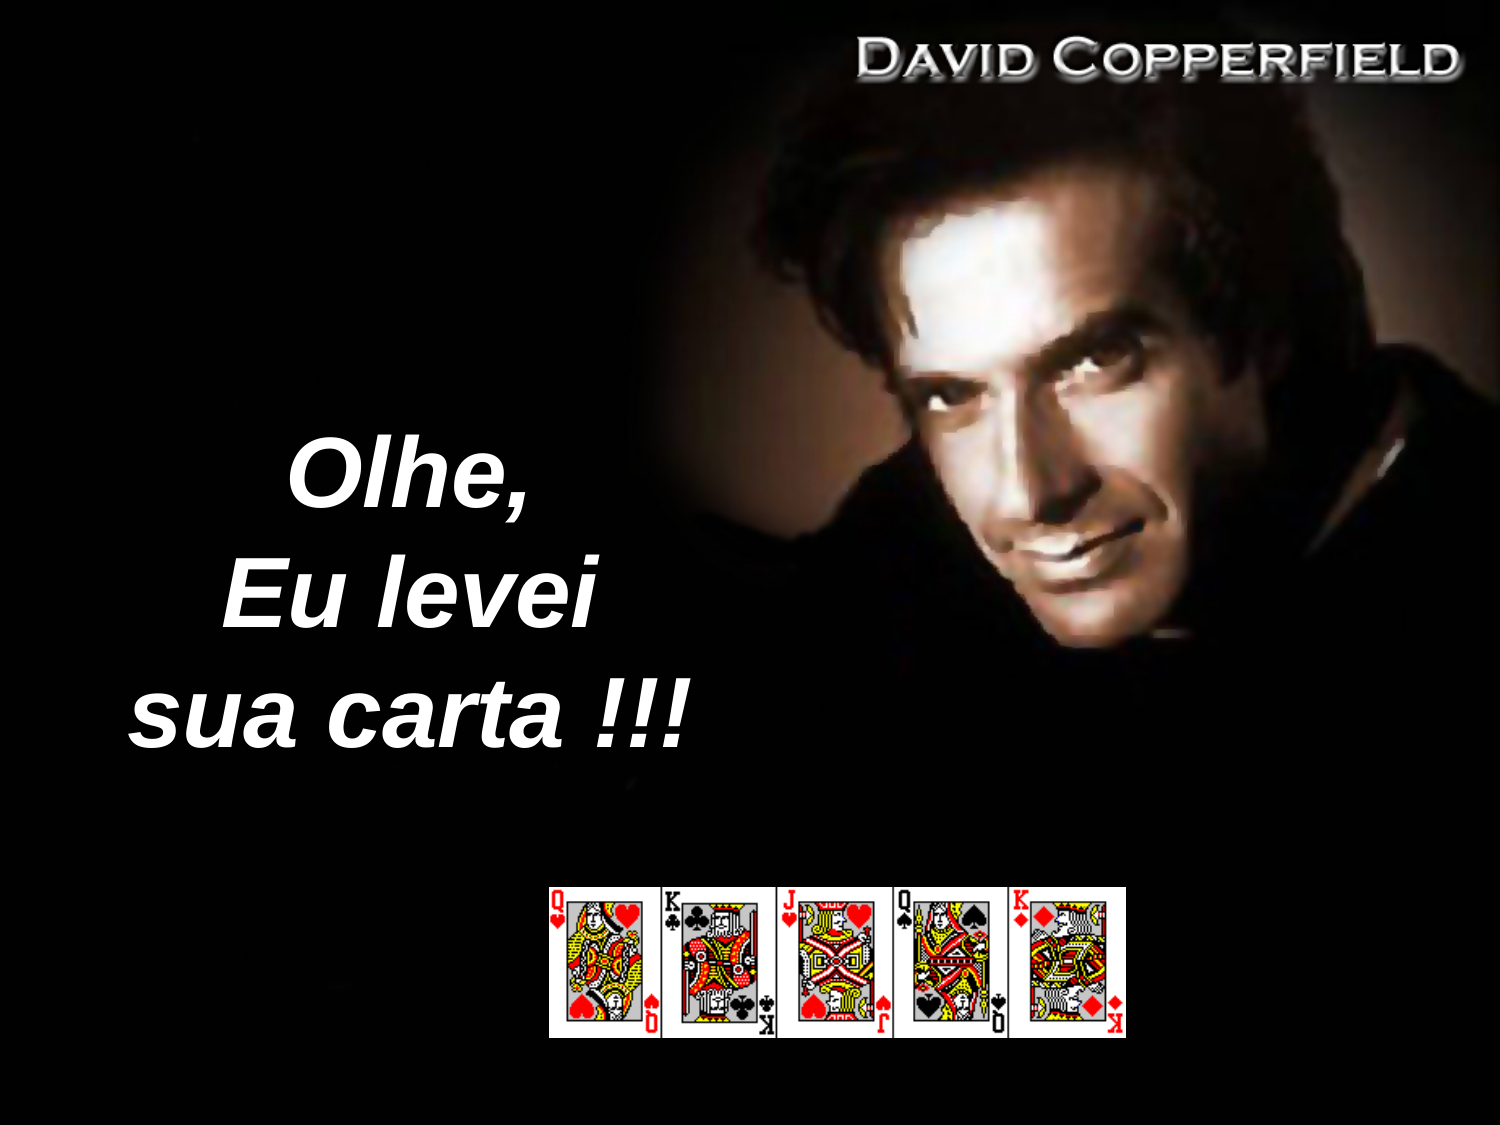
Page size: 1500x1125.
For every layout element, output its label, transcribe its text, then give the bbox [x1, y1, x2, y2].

text_box Olhe, Eu levei sua carta !!! [57, 399, 763, 776]
picture [0, 0, 1500, 1125]
